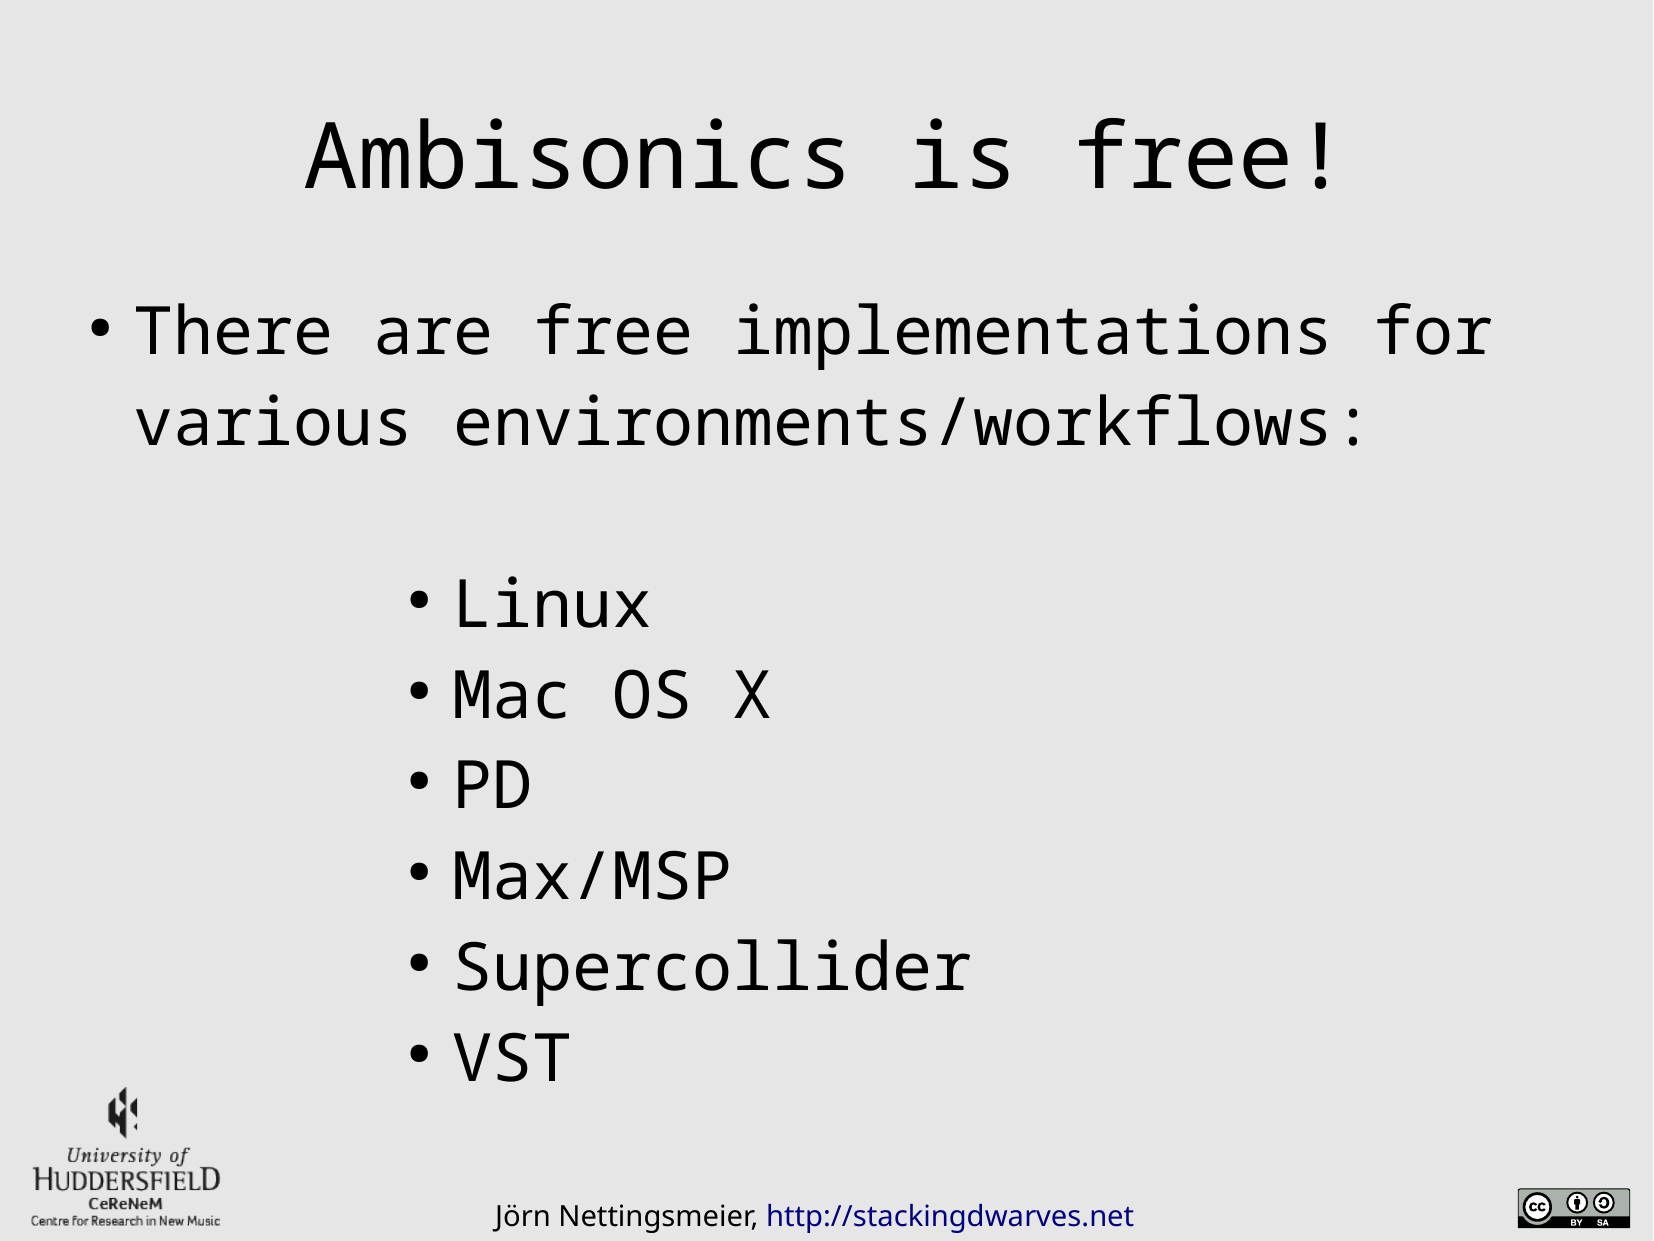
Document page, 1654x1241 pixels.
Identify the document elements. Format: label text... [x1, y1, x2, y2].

text_box There are free implementations for various environments/workflows: Linux Mac OS X PD Max/MSP Supercollider VST [73, 276, 1574, 992]
picture [31, 1087, 222, 1229]
title Ambisonics is free! [82, 49, 1571, 257]
